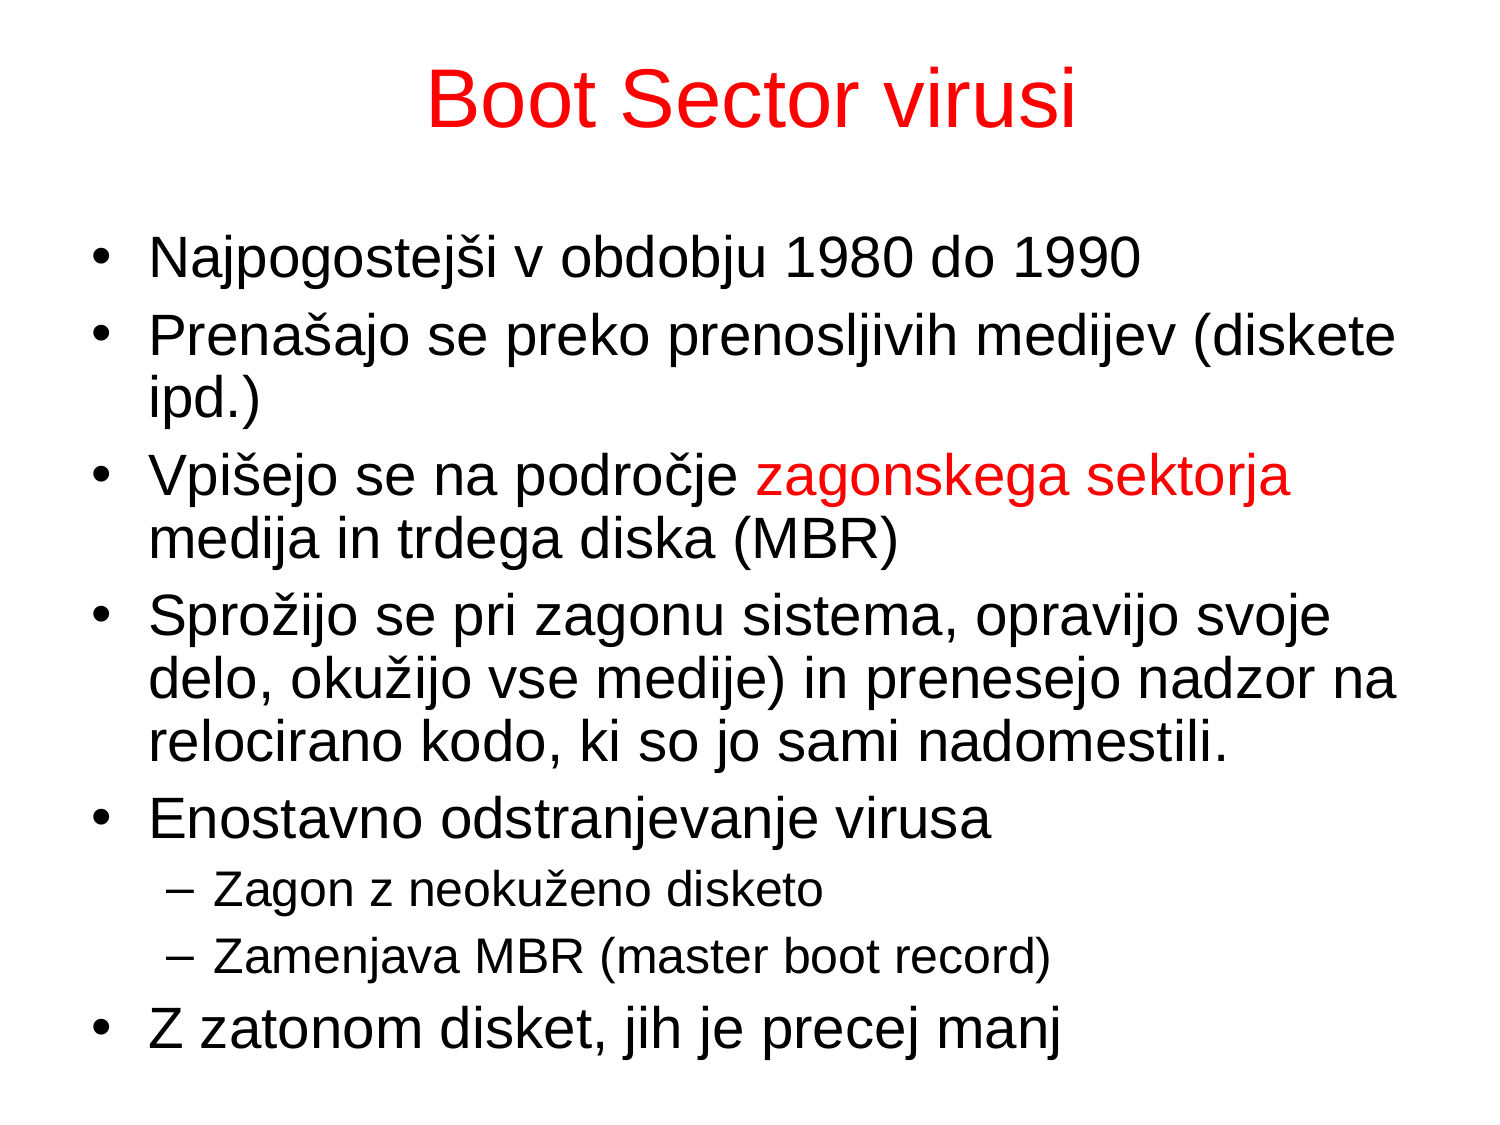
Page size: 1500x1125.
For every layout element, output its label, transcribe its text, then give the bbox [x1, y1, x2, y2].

list Najpogostejši v obdobju 1980 do 1990 Prenašajo se preko prenosljivih medijev (diskete ipd.) Vpišejo se na področje zagonskega sektorja medija in trdega diska (MBR) Sprožijo se pri zagonu sistema, opravijo svoje delo, okužijo vse medije) in prenesejo nadzor na relocirano kodo, ki so jo sami nadomestili. Enostavno odstranjevanje virusa Zagon z neokuženo disketo Zamenjava MBR (master boot record) Z zatonom disket, jih je precej manj [76, 220, 1427, 1071]
title Boot Sector virusi [76, 0, 1427, 188]
